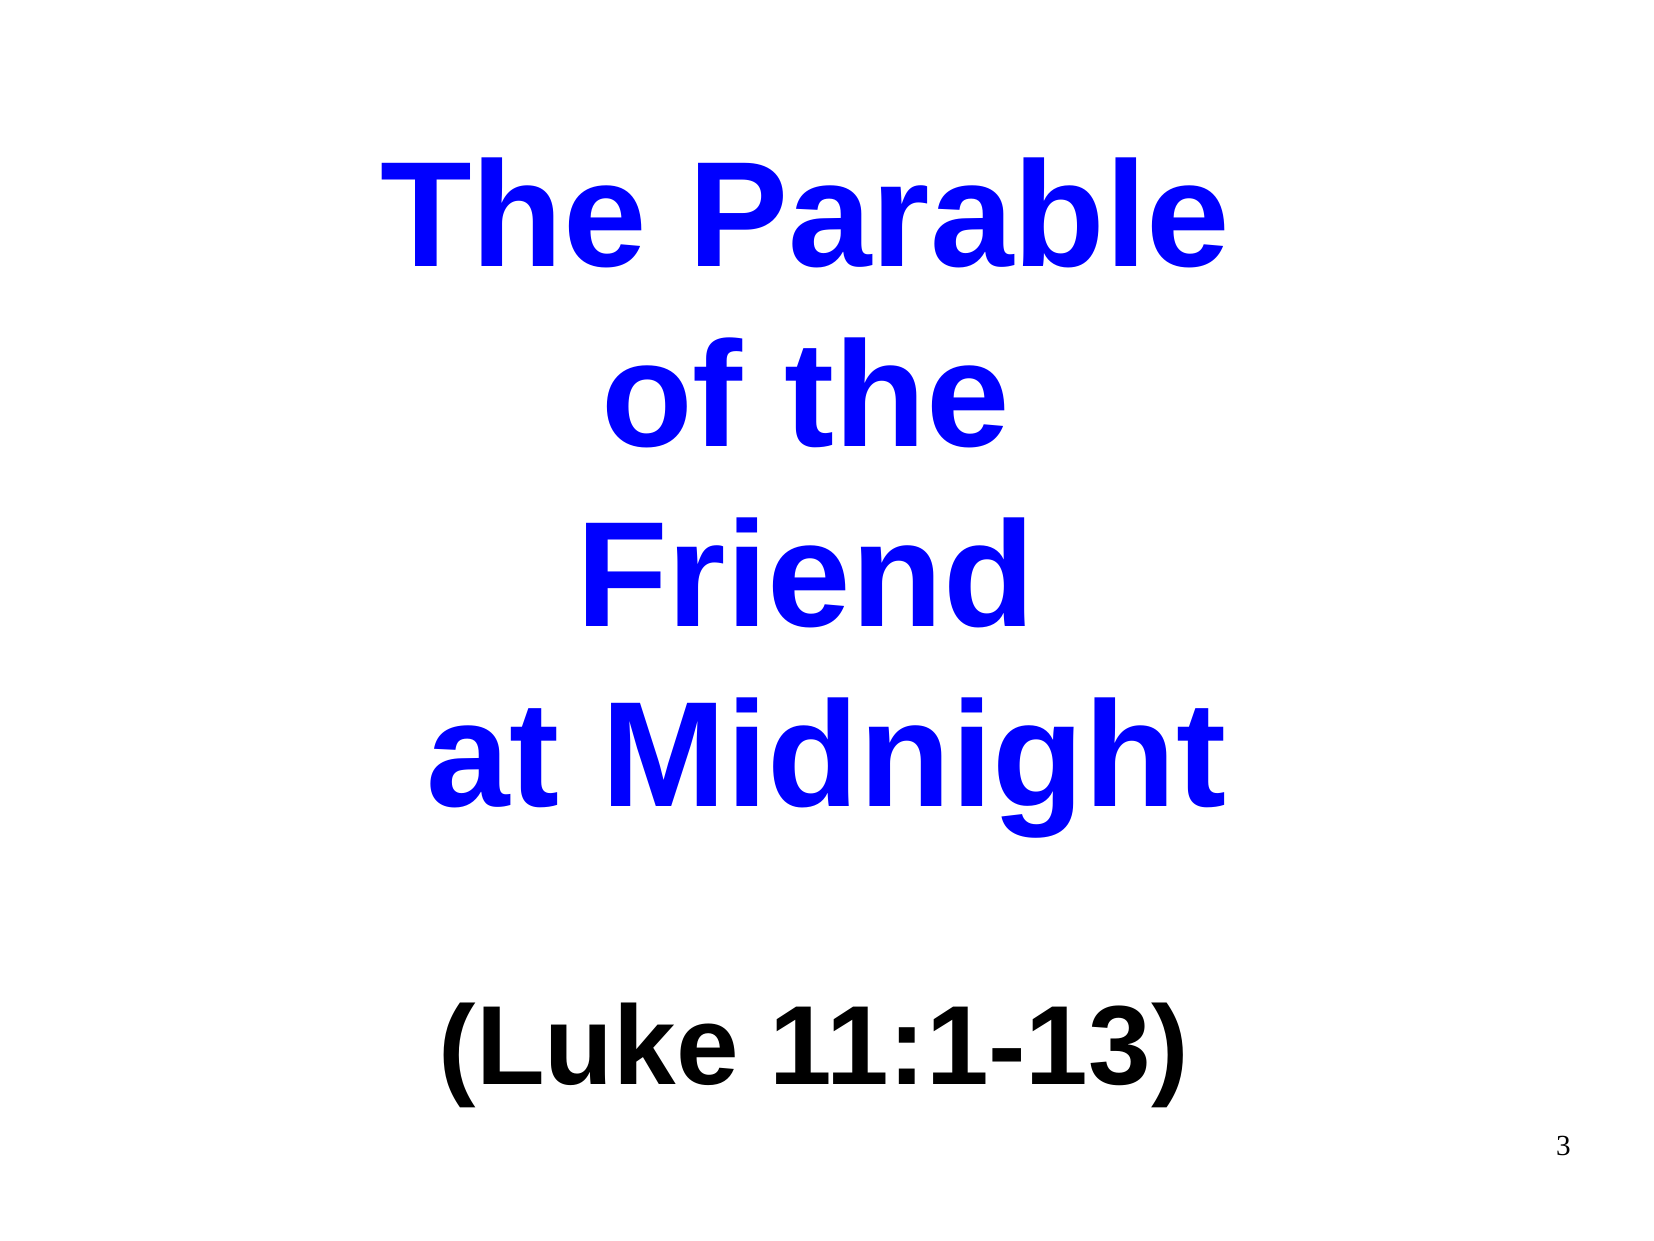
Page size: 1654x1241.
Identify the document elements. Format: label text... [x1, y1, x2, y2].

title The Parable of the Friend at Midnight (Luke 11:1-13) [68, 33, 1585, 1191]
